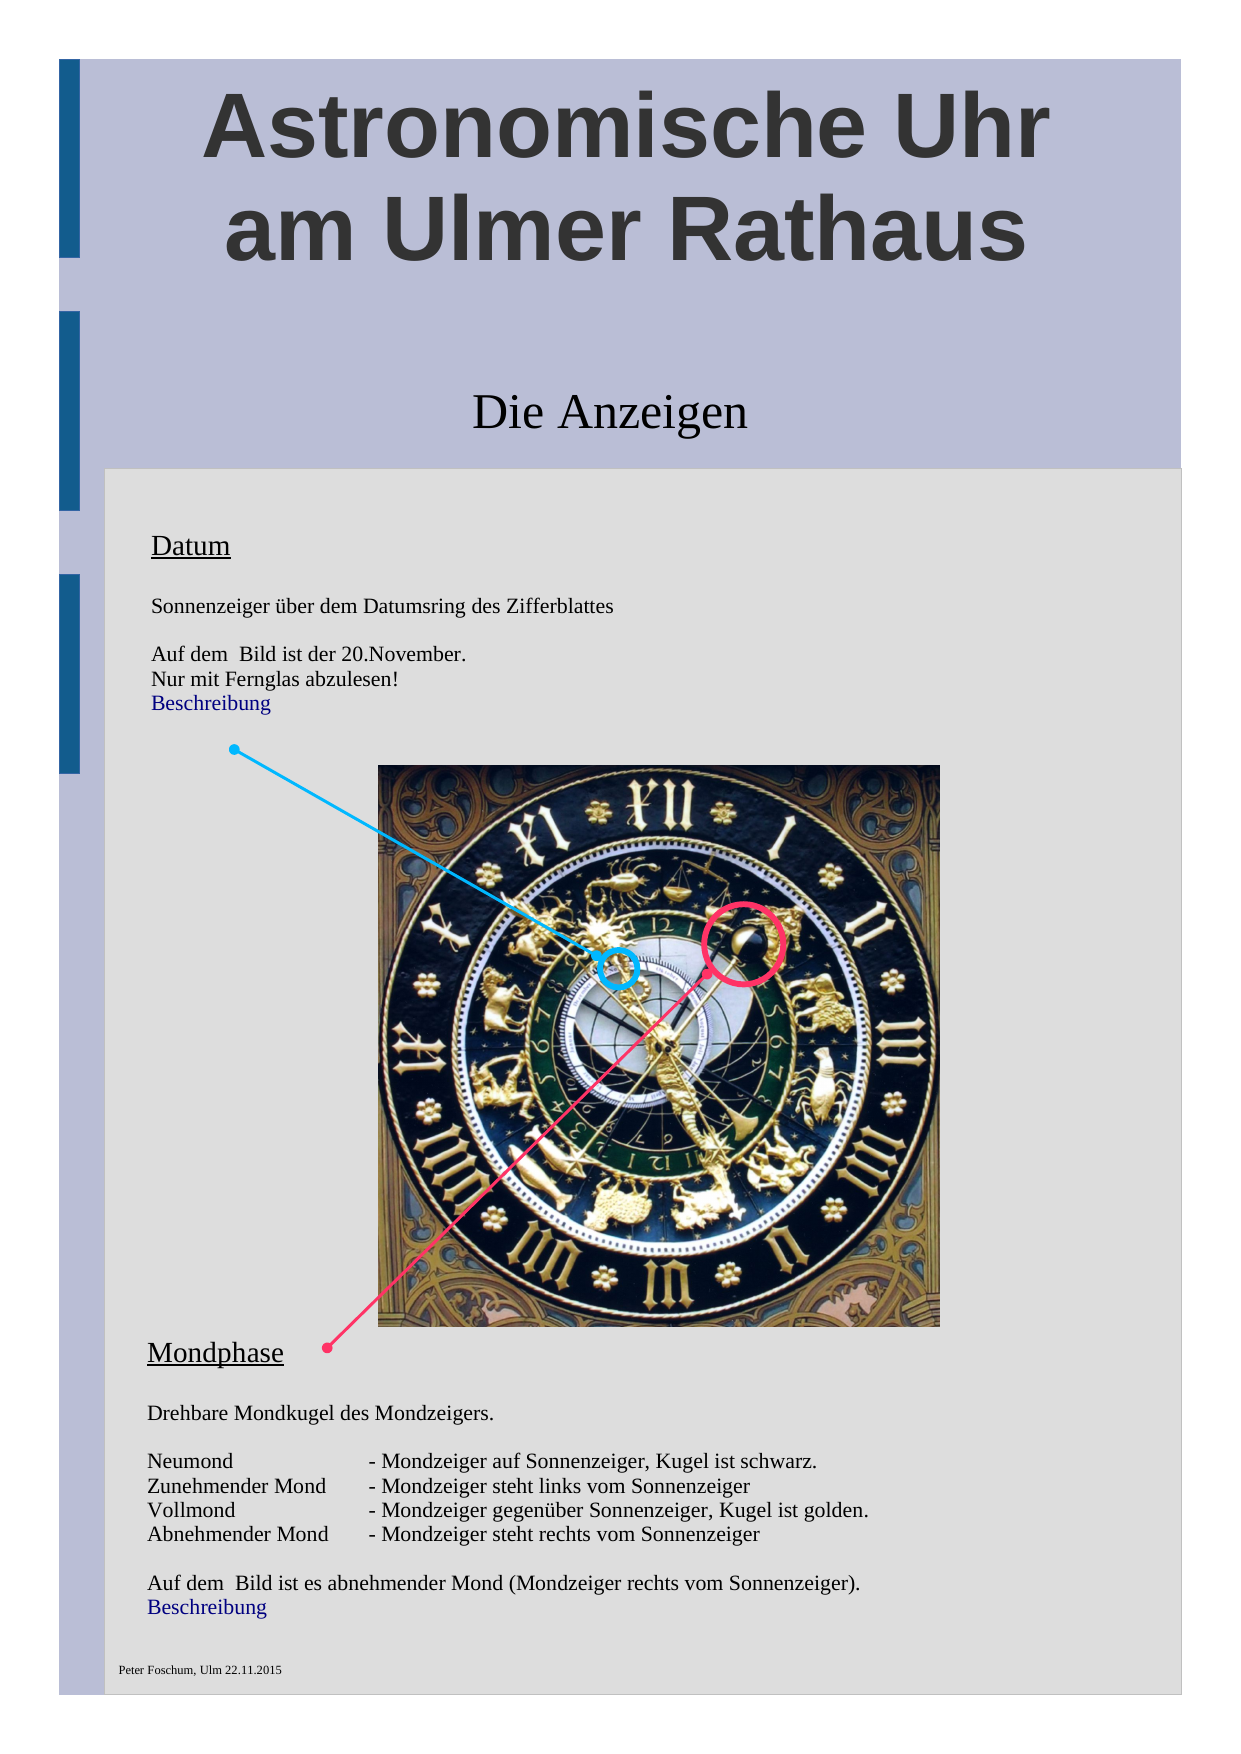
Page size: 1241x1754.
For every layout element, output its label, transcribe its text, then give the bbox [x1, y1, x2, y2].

text_box Peter Foschum, Ulm 22.11.2015 [118, 1663, 282, 1678]
picture [604, 954, 634, 984]
picture [378, 765, 940, 1328]
text_box Datum Sonnenzeiger über dem Datumsring des Zifferblattes Auf dem Bild ist der 20.November. Nur mit Fernglas abzulesen! Beschreibung [151, 529, 615, 717]
text_box Die Anzeigen [472, 383, 747, 440]
picture [708, 908, 780, 981]
text_box Mondphase Drehbare Mondkugel des Mondzeigers. Neumond - Mondzeiger auf Sonnenzeiger, Kugel ist schwarz. Zunehmender Mond - Mondzeiger steht links vom Sonnenzeiger Vollmond - Mondzeiger gegenüber Sonnenzeiger, Kugel ist golden. Abnehmender Mond - Mondzeiger steht rechts vom Sonnenzeiger Auf dem Bild ist es abnehmender Mond (Mondzeiger rechts vom Sonnenzeiger). Beschreibung [146, 1336, 870, 1621]
title Astronomische Uhr am Ulmer Rathaus [147, 59, 1106, 296]
